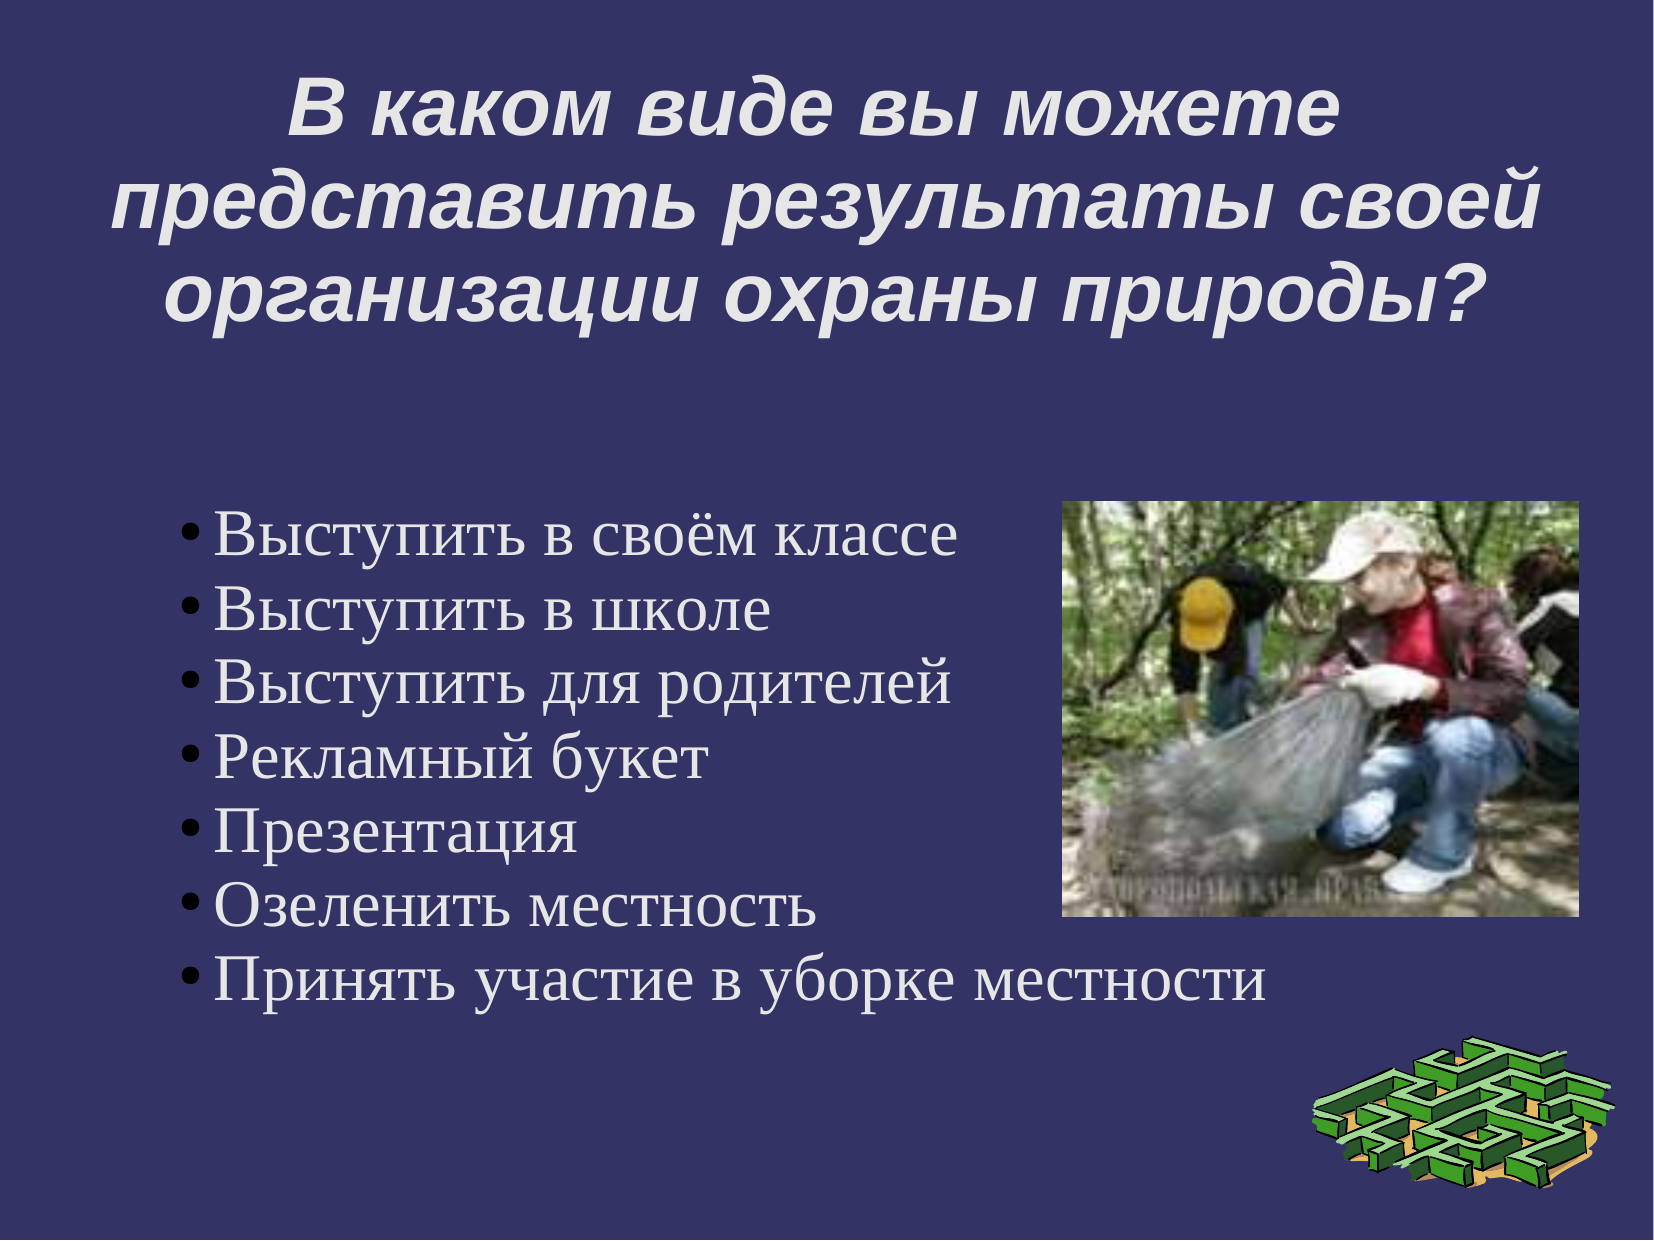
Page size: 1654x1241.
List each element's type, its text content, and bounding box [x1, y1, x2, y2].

subtitle Выступить в своём классе Выступить в школе Выступить для родителей Рекламный букет Презентация Озеленить местность Принять участие в уборке местности [178, 364, 1570, 1147]
title В каком виде вы можете представить результаты своей организации охраны природы? [82, 0, 1571, 339]
picture [1062, 501, 1579, 917]
